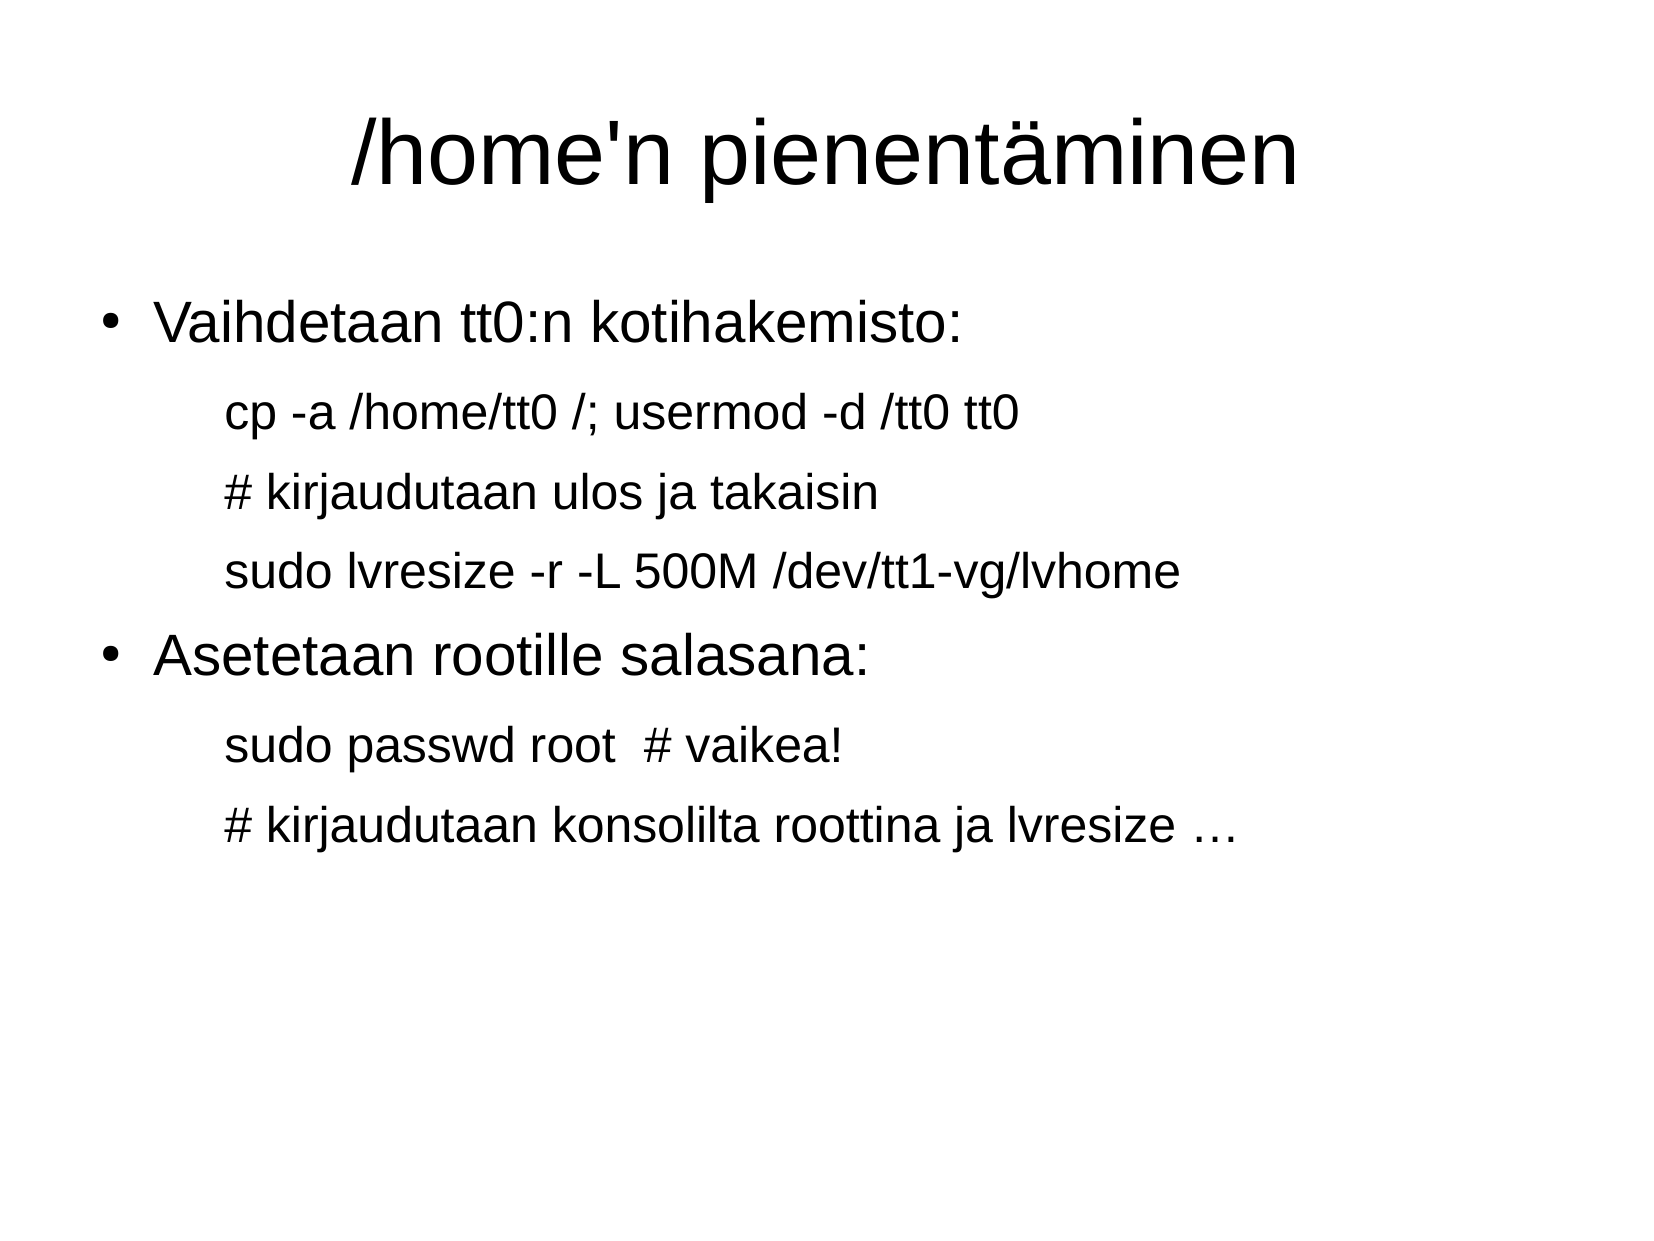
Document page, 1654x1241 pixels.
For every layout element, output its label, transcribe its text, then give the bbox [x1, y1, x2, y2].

list Vaihdetaan tt0:n kotihakemisto: cp -a /home/tt0 /; usermod -d /tt0 tt0 # kirjaudutaan ulos ja takaisin sudo lvresize -r -L 500M /dev/tt1-vg/lvhome Asetetaan rootille salasana: sudo passwd root # vaikea! # kirjaudutaan konsolilta roottina ja lvresize … [82, 290, 1571, 1010]
title /home'n pienentäminen [82, 49, 1571, 257]
